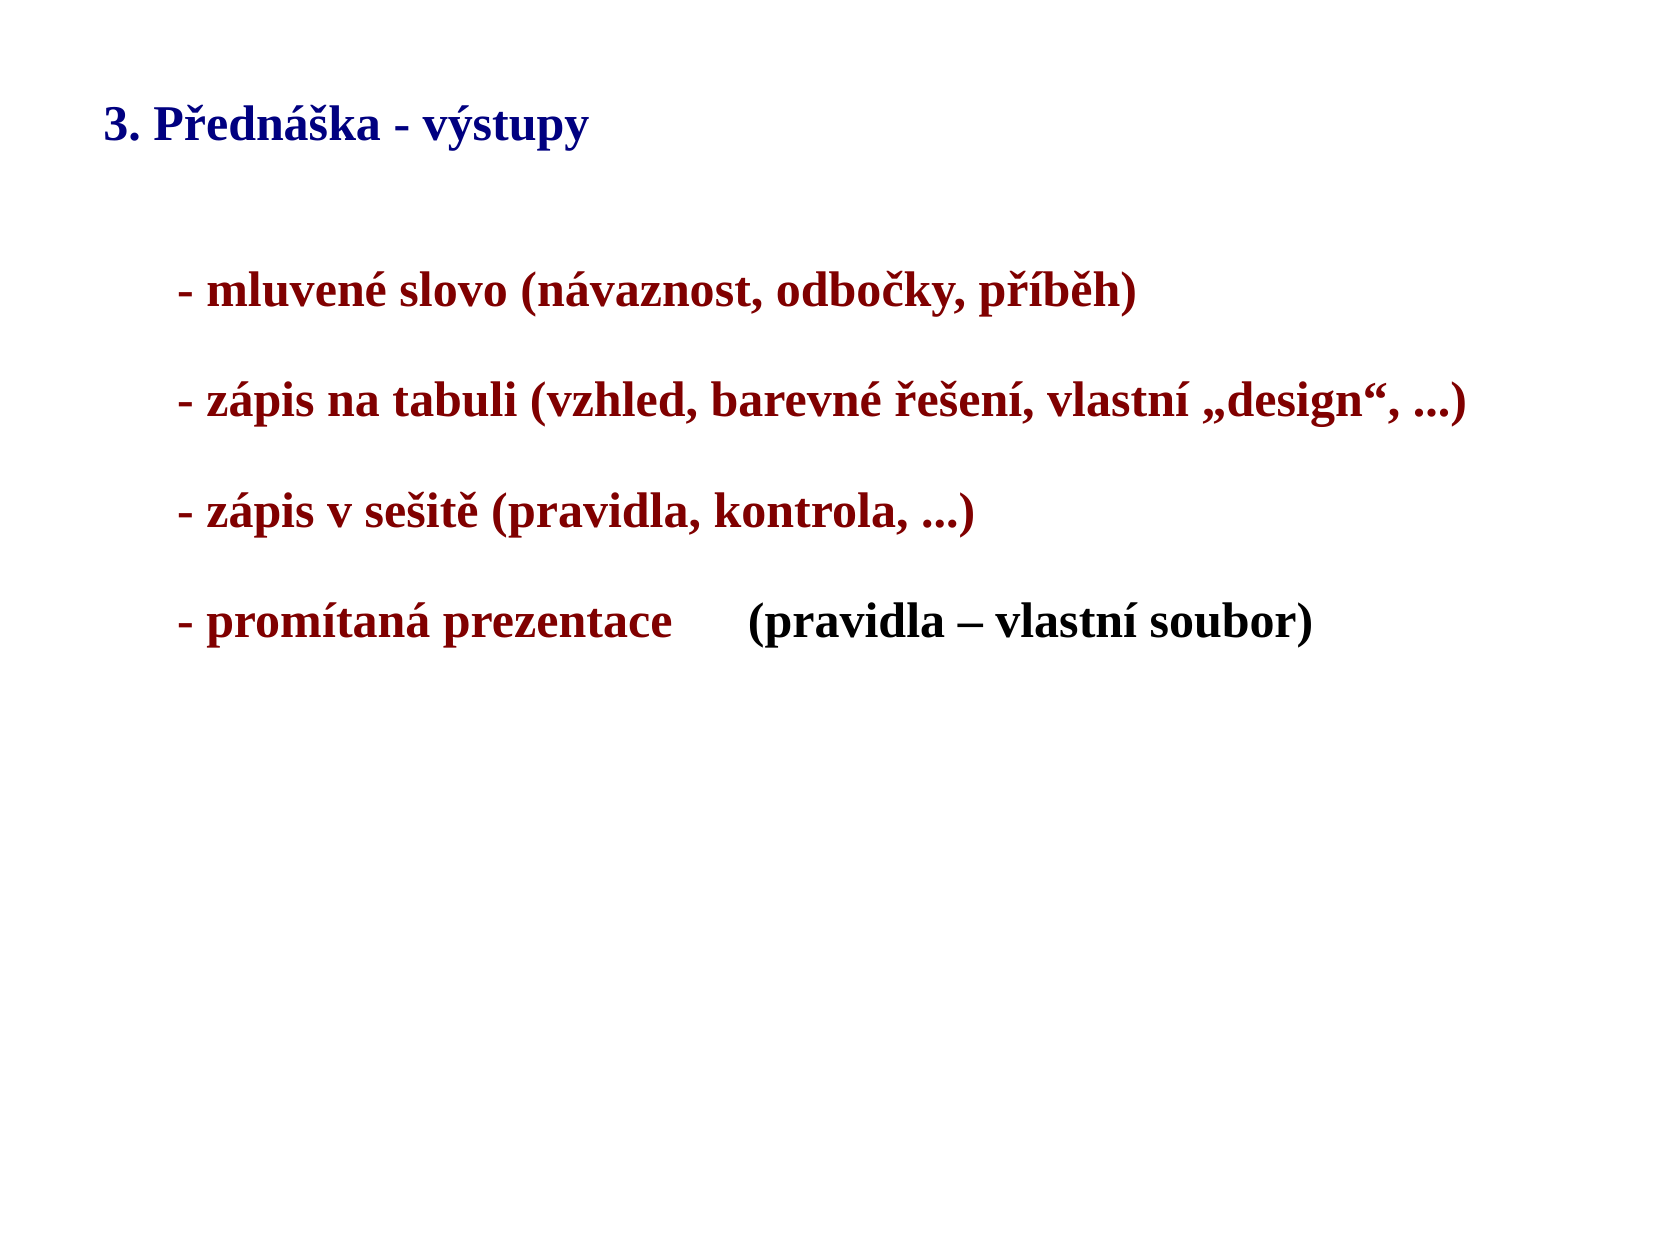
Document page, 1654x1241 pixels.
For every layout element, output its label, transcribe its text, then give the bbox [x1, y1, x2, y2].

text_box 3. Přednáška - výstupy - mluvené slovo (návaznost, odbočky, příběh) - zápis na tabuli (vzhled, barevné řešení, vlastní „design“, ...) - zápis v sešitě (pravidla, kontrola, ...) - promítaná prezentace (pravidla – vlastní soubor) [88, 88, 1482, 726]
